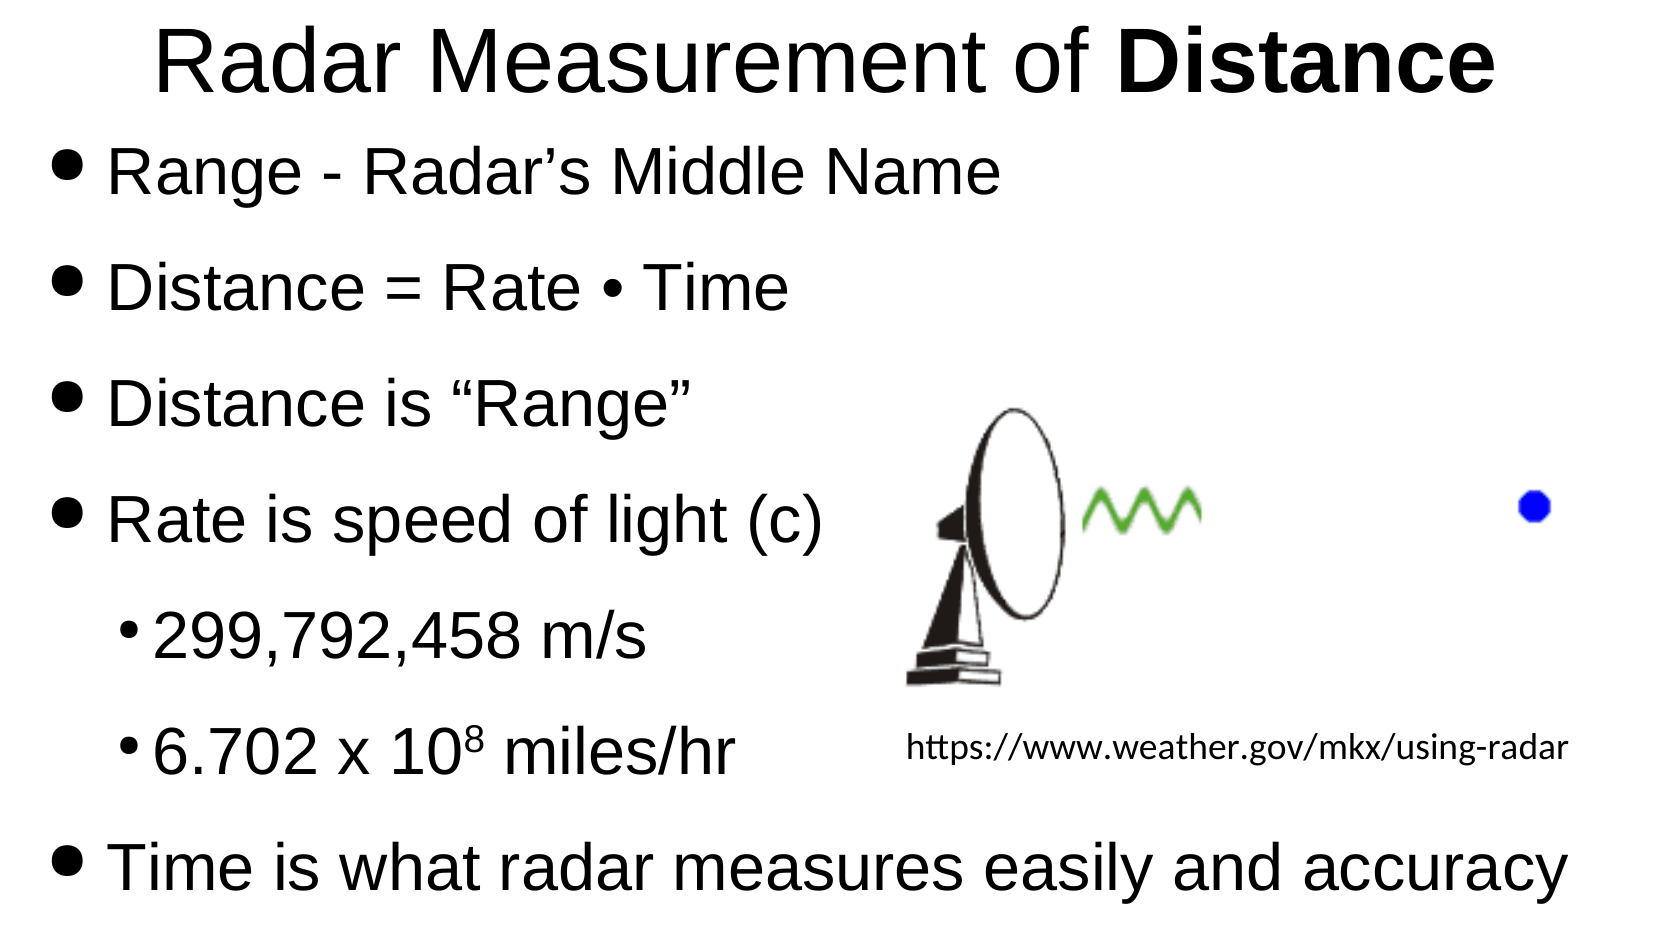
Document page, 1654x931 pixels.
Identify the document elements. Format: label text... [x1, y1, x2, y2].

text_box https://www.weather.gov/mkx/using-radar [827, 720, 1649, 769]
title Radar Measurement of Distance [0, 5, 1654, 107]
picture [895, 332, 1648, 720]
text_box Range - Radar’s Middle Name Distance = Rate • Time Distance is “Range” Rate is speed of light (c) 299,792,458 m/s 6.702 x 108 miles/hr Time is what radar measures easily and accuracy [2, 120, 1654, 912]
